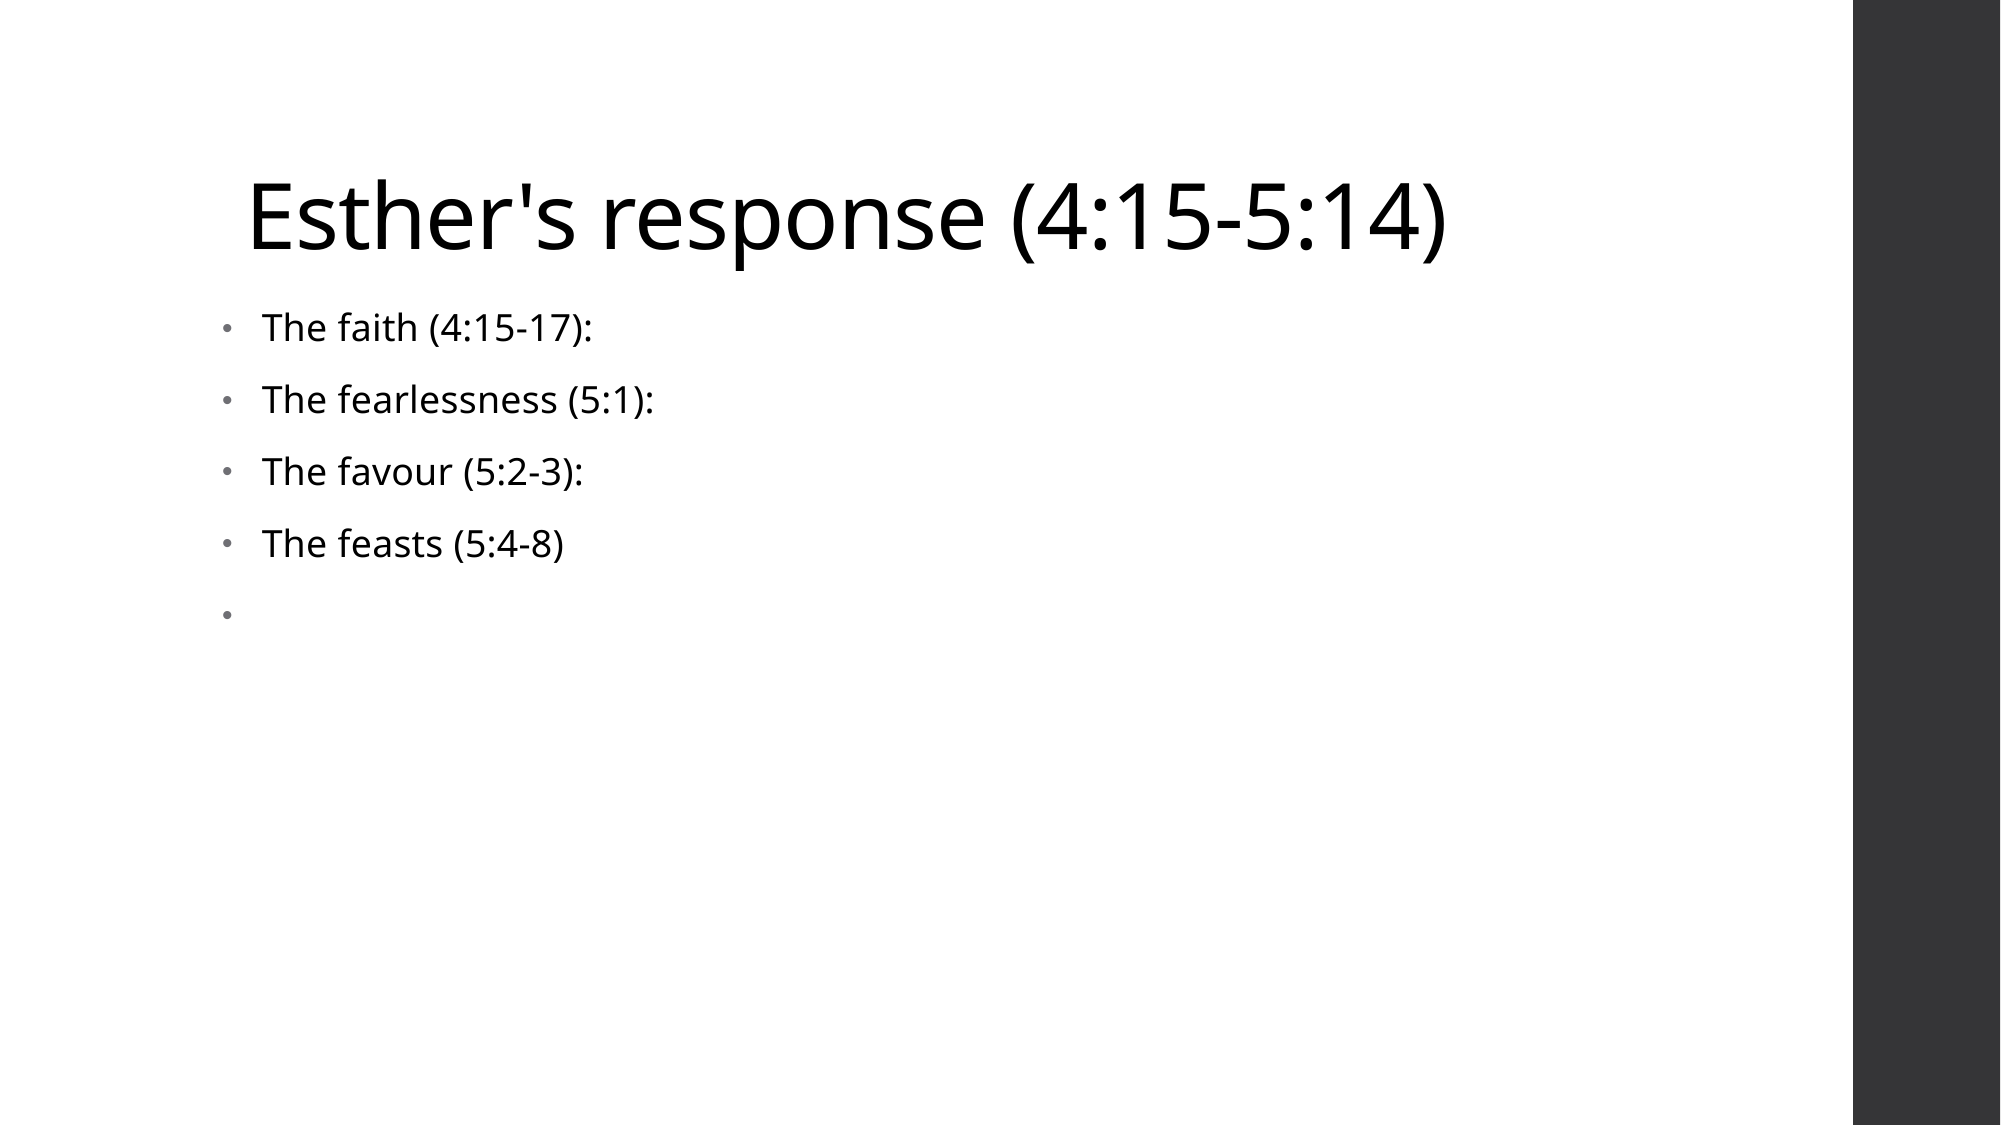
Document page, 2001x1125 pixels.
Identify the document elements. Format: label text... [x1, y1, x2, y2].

list The faith (4:15-17): The fearlessness (5:1): The favour (5:2-3): The feasts (5:4-8) [206, 299, 1617, 1014]
title Esther's response (4:15-5:14) [206, 60, 1797, 278]
